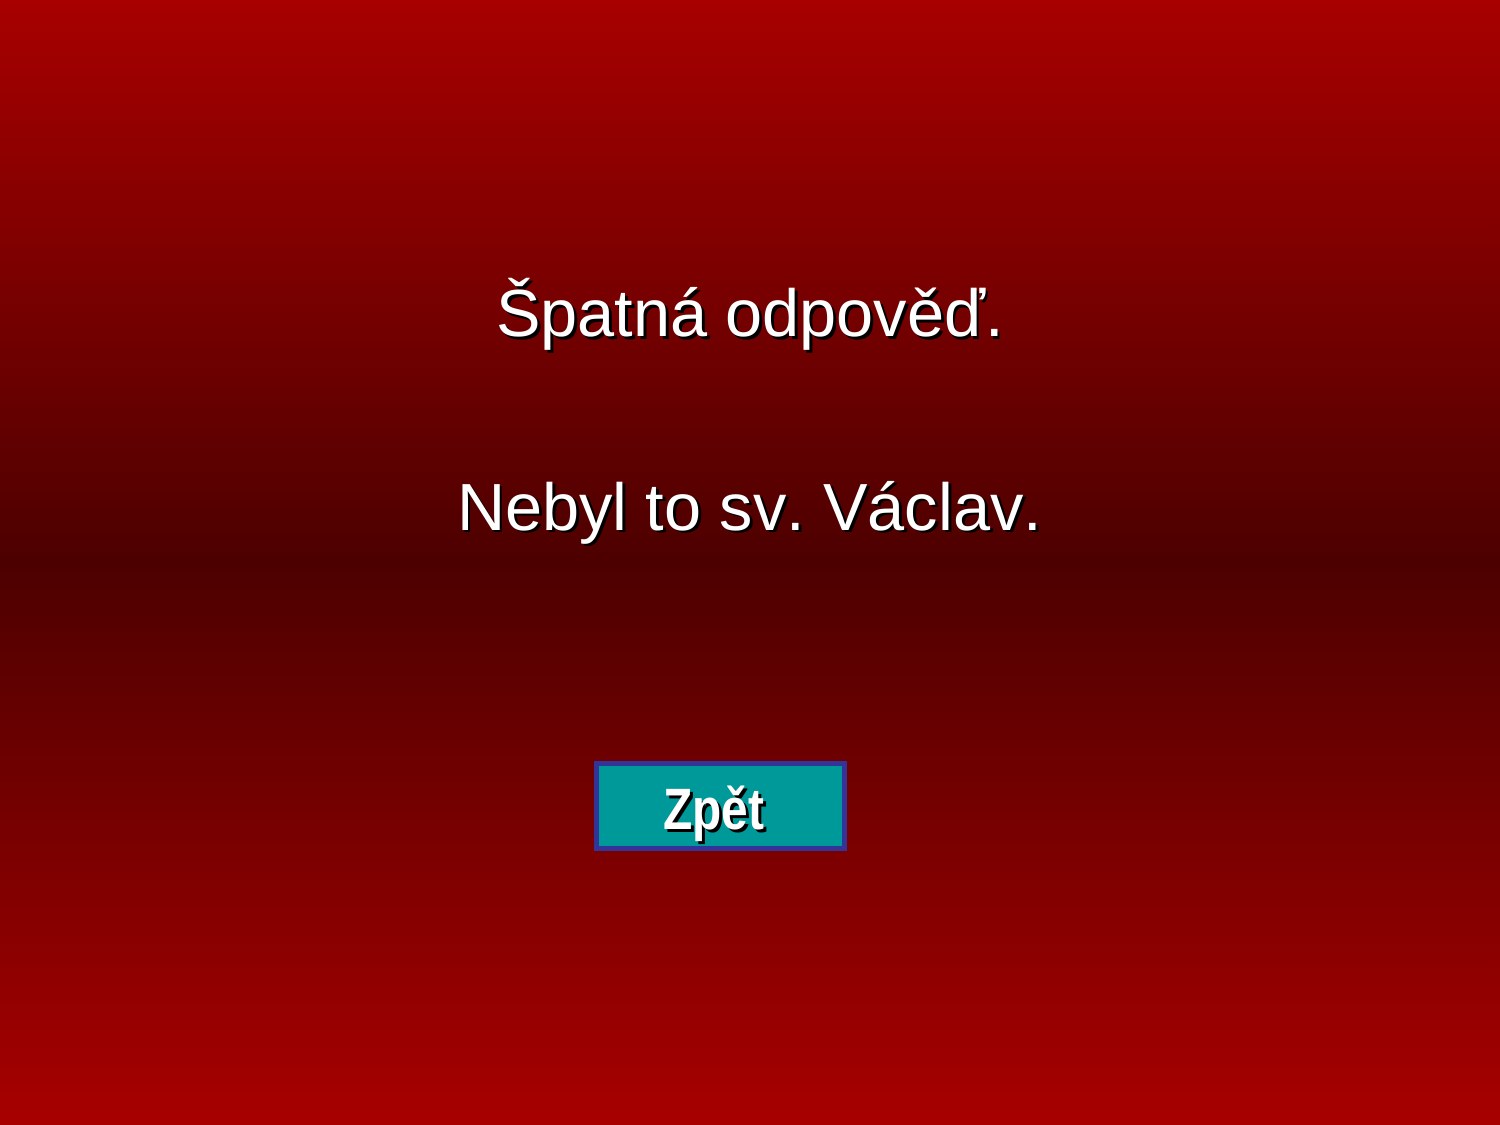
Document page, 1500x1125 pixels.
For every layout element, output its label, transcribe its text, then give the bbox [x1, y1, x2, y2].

list Špatná odpověď. Nebyl to sv. Václav. [75, 262, 1426, 1006]
text_box Zpět [596, 763, 845, 849]
